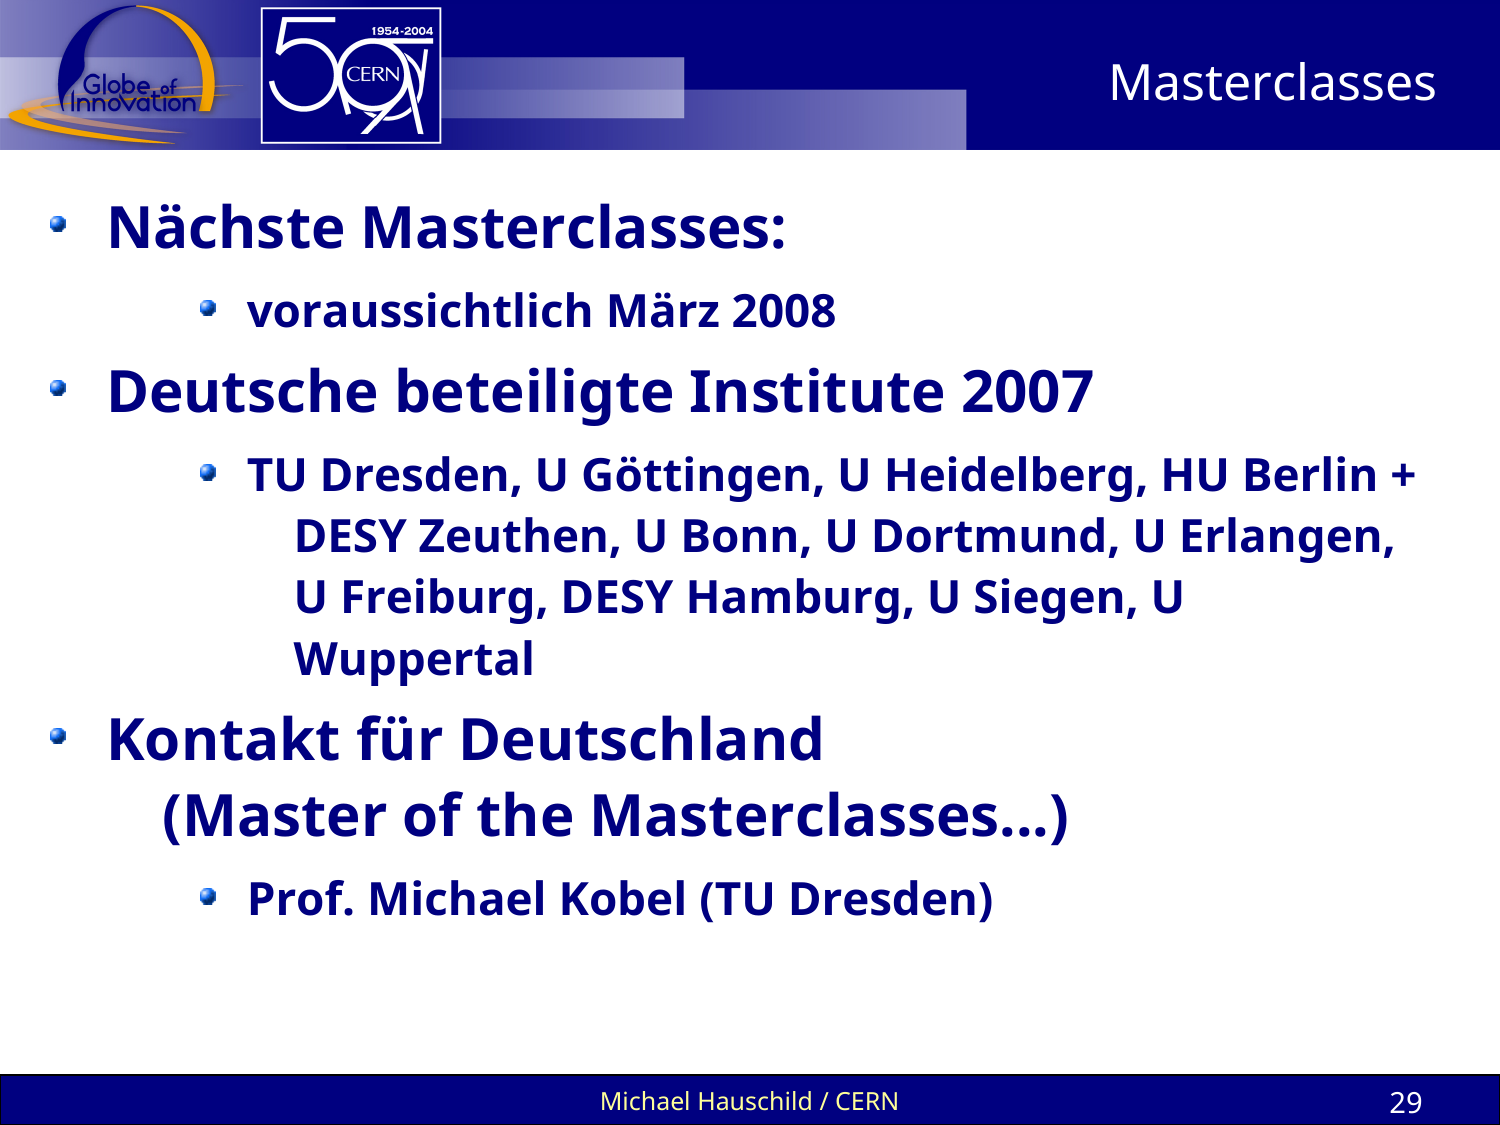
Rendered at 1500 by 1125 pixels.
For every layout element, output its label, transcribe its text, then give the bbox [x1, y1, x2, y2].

list Nächste Masterclasses: voraussichtlich März 2008 Deutsche beteiligte Institute 2007 TU Dresden, U Göttingen, U Heidelberg, HU Berlin + DESY Zeuthen, U Bonn, U Dortmund, U Erlangen, U Freiburg, DESY Hamburg, U Siegen, U Wuppertal Kontakt für Deutschland (Master of the Masterclasses...) Prof. Michael Kobel (TU Dresden) [50, 187, 1438, 1038]
picture [0, 0, 1500, 150]
title Masterclasses [450, 37, 1438, 126]
